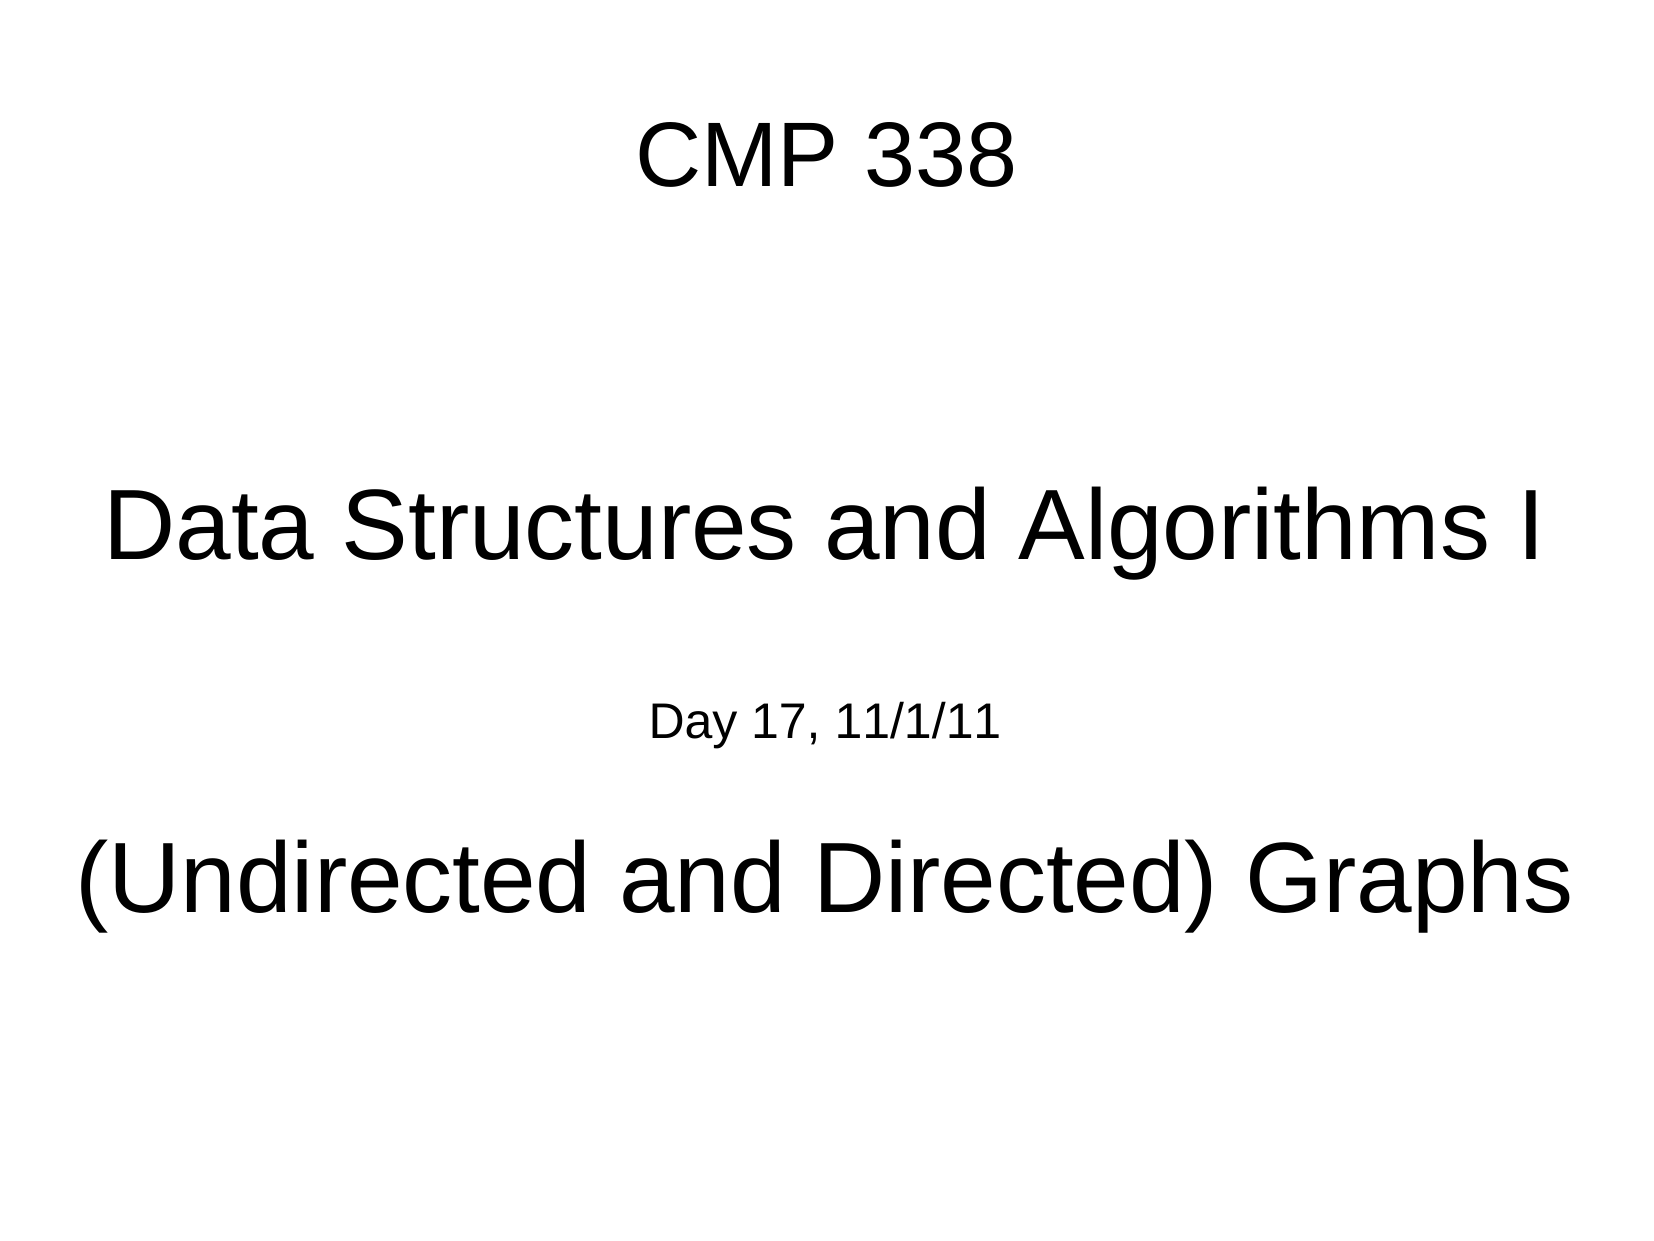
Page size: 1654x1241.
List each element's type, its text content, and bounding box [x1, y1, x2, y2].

title CMP 338 [82, 49, 1571, 257]
subtitle Data Structures and Algorithms I Day 17, 11/1/11 (Undirected and Directed) Graphs [37, 290, 1613, 1109]
